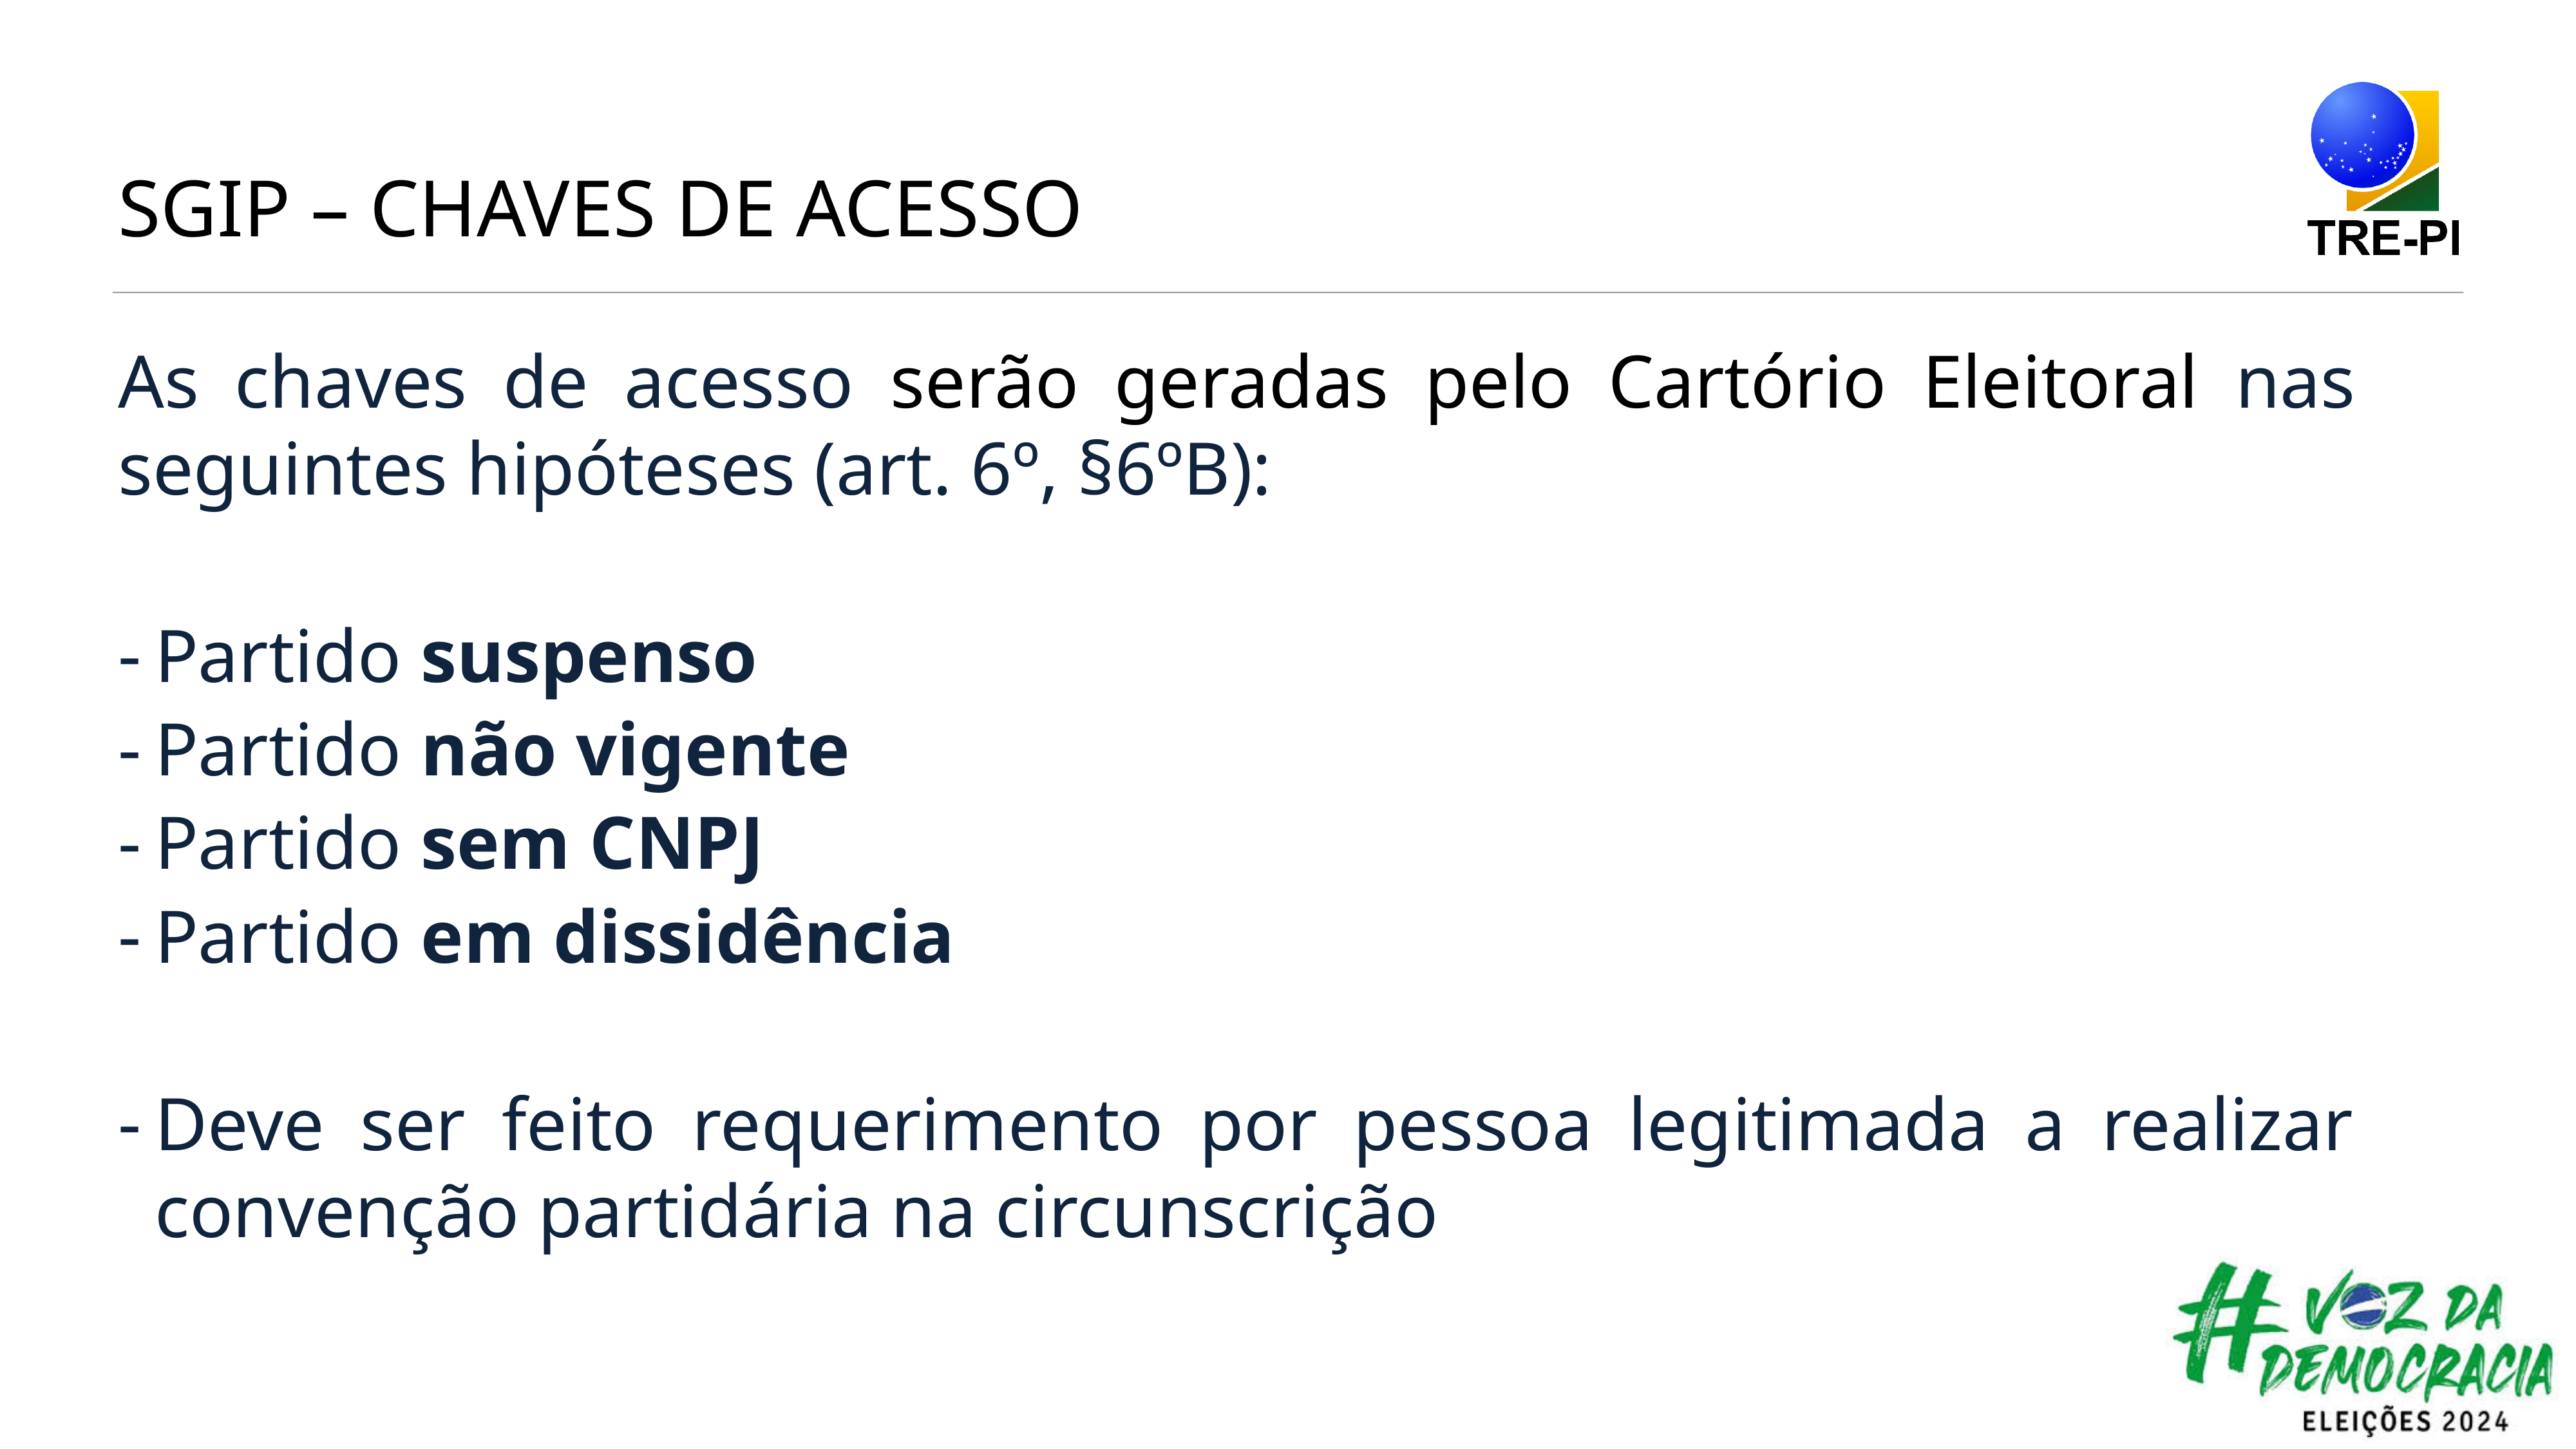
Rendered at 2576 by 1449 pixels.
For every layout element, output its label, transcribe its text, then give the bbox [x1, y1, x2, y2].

picture [2166, 1235, 2562, 1449]
picture [2306, 82, 2459, 255]
title SGIP – CHAVES DE ACESSO [112, 50, 2462, 258]
list As chaves de acesso serão geradas pelo Cartório Eleitoral nas seguintes hipóteses (art. 6º, §6ºB): Partido suspenso Partido não vigente Partido sem CNPJ Partido em dissidência Deve ser feito requerimento por pessoa legitimada a realizar convenção partidária na circunscrição [112, 330, 2361, 1367]
